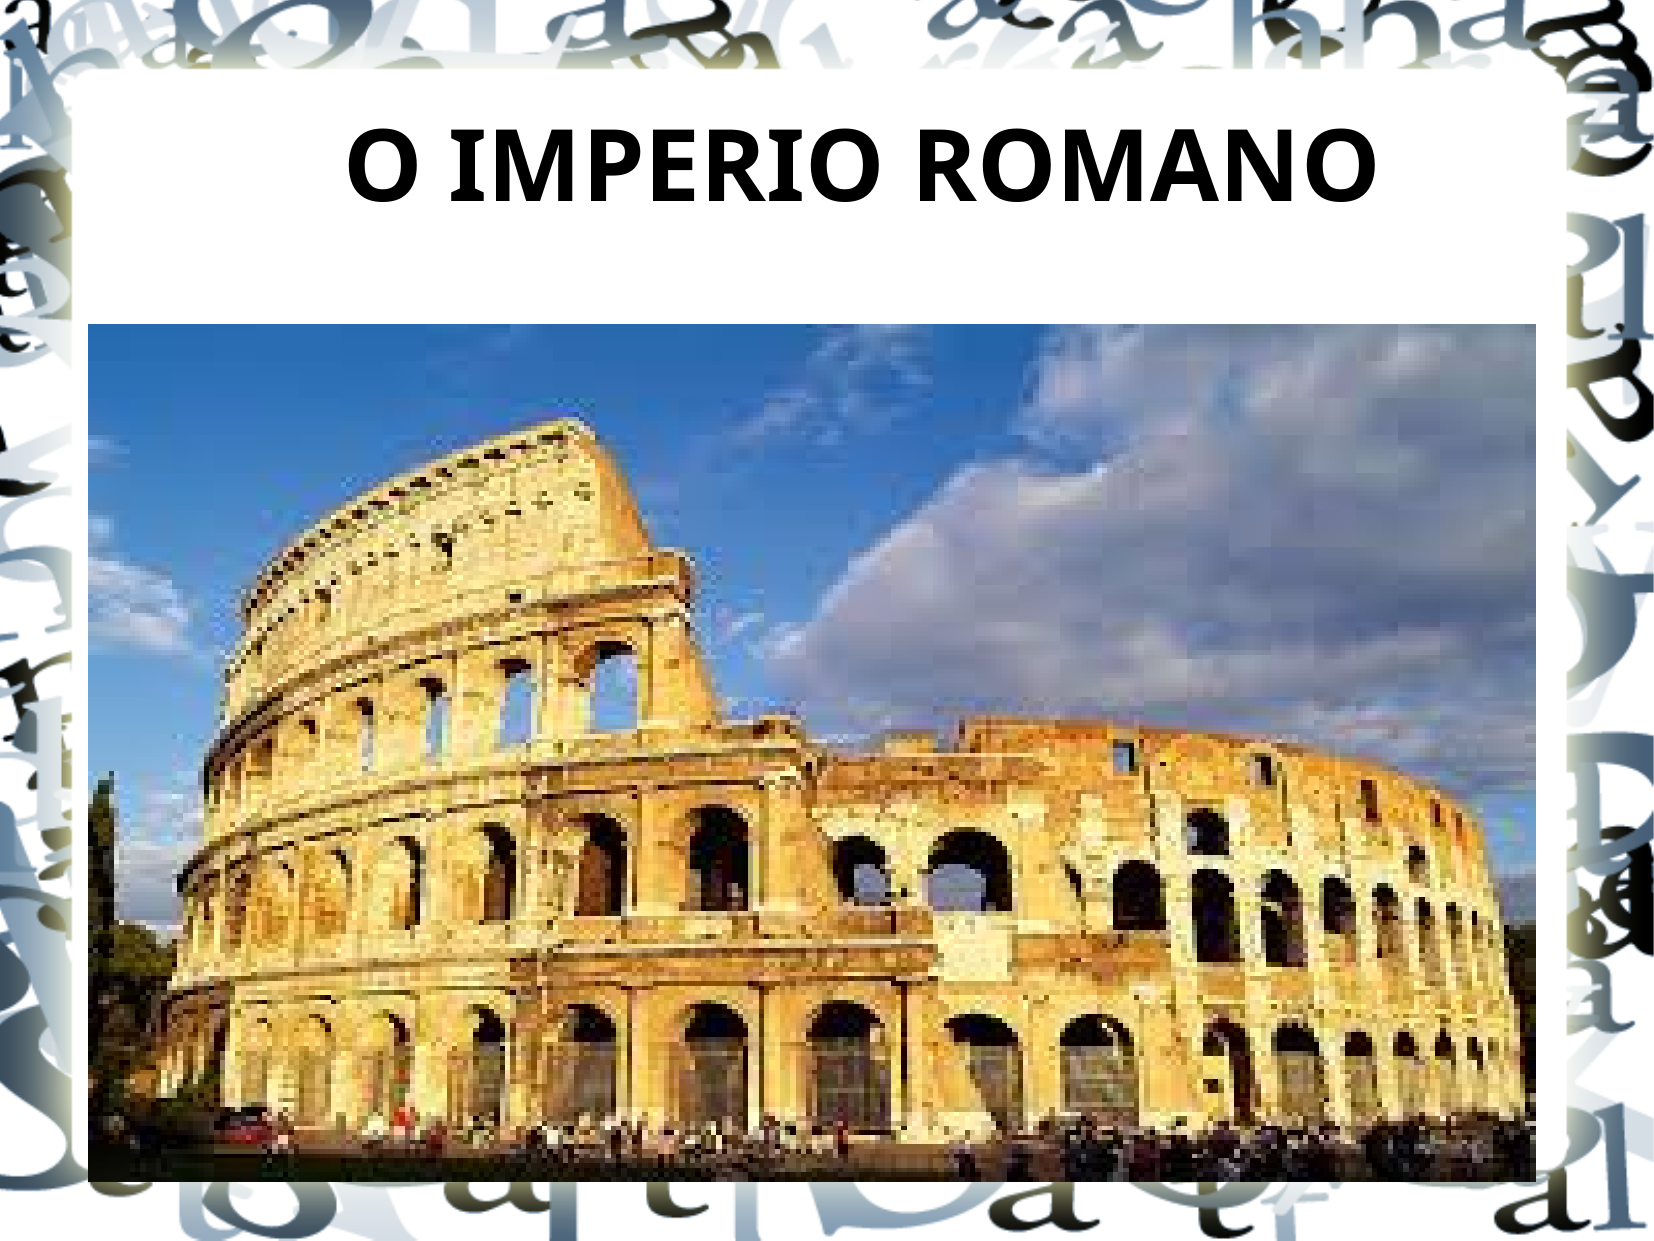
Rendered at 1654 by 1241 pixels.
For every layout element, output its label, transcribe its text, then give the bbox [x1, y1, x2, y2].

title O IMPERIO ROMANO [118, 58, 1607, 266]
picture [0, 0, 1654, 1241]
